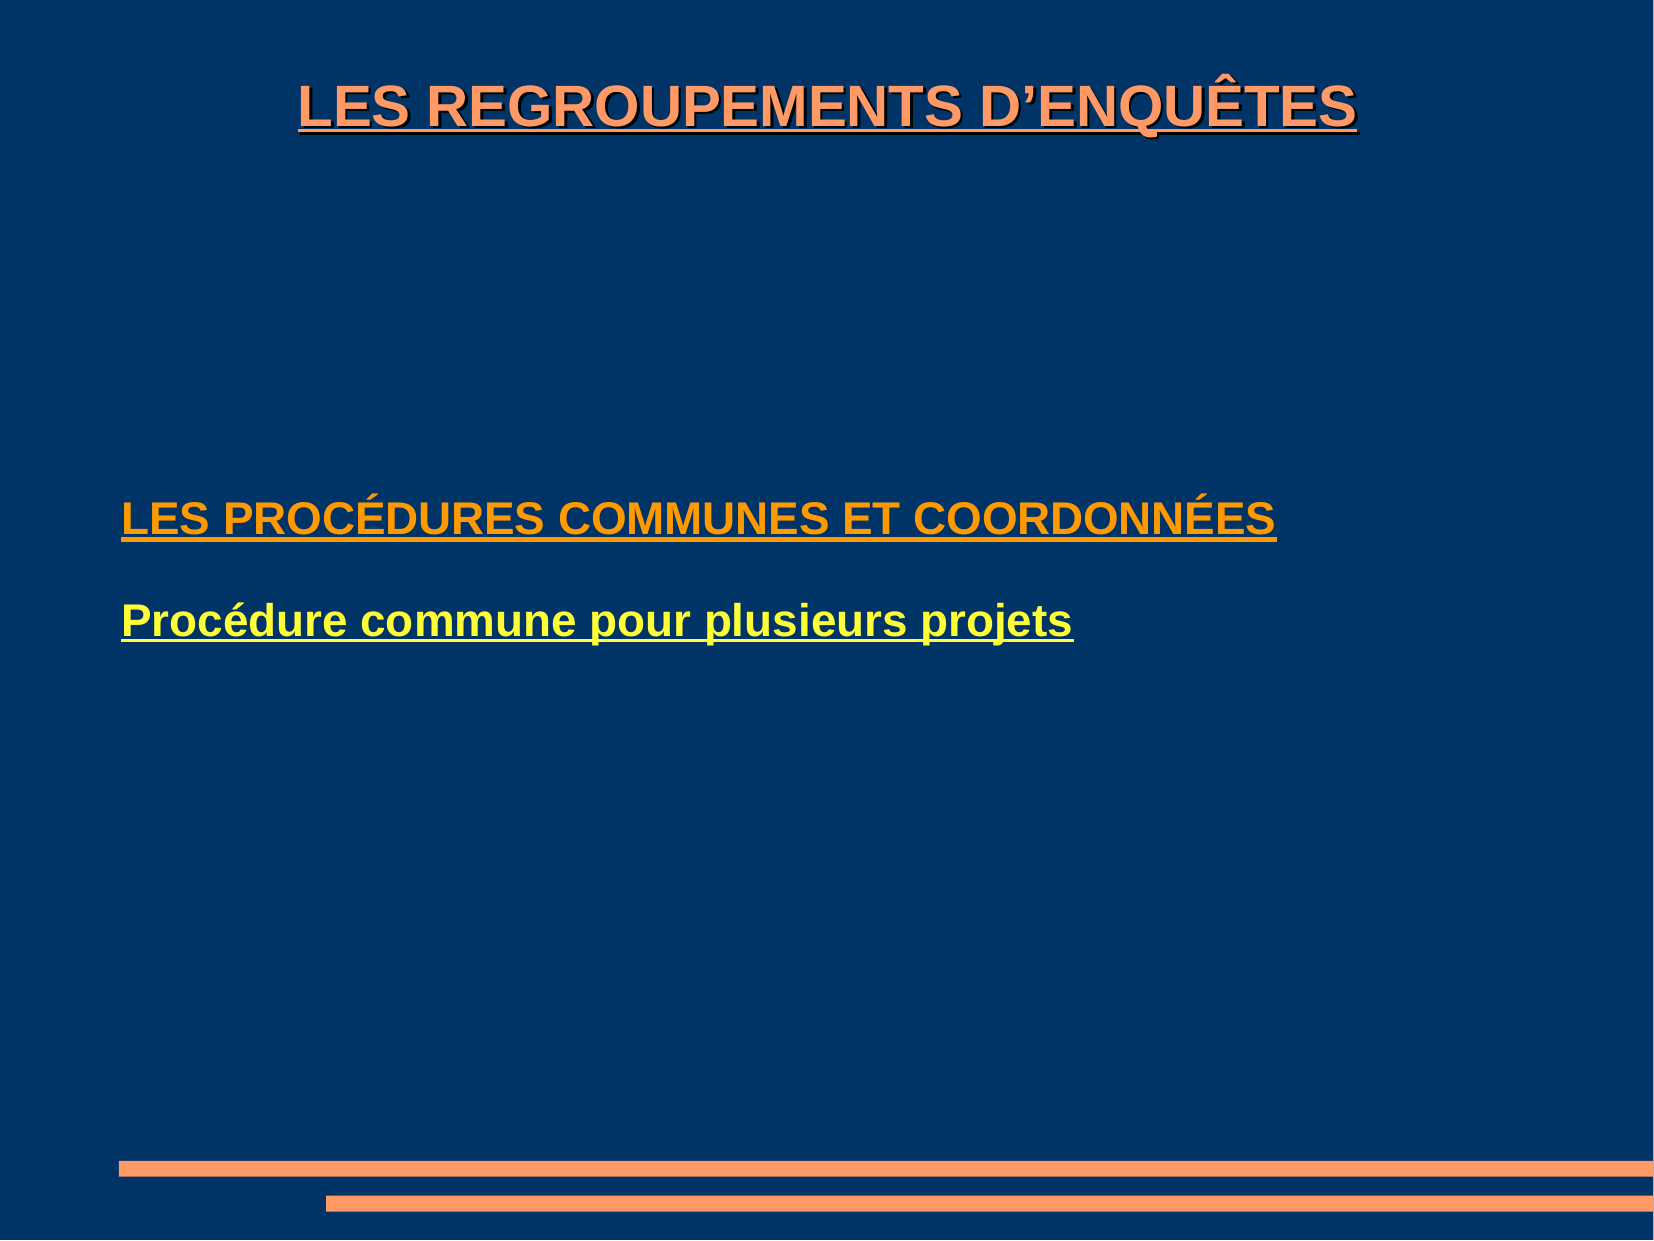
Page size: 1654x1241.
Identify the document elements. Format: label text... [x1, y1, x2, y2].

title LES REGROUPEMENTS D’ENQUÊTES [121, 46, 1534, 166]
subtitle LES PROCÉDURES COMMUNES ET COORDONNÉES Procédure commune pour plusieurs projets [121, 201, 1561, 1143]
